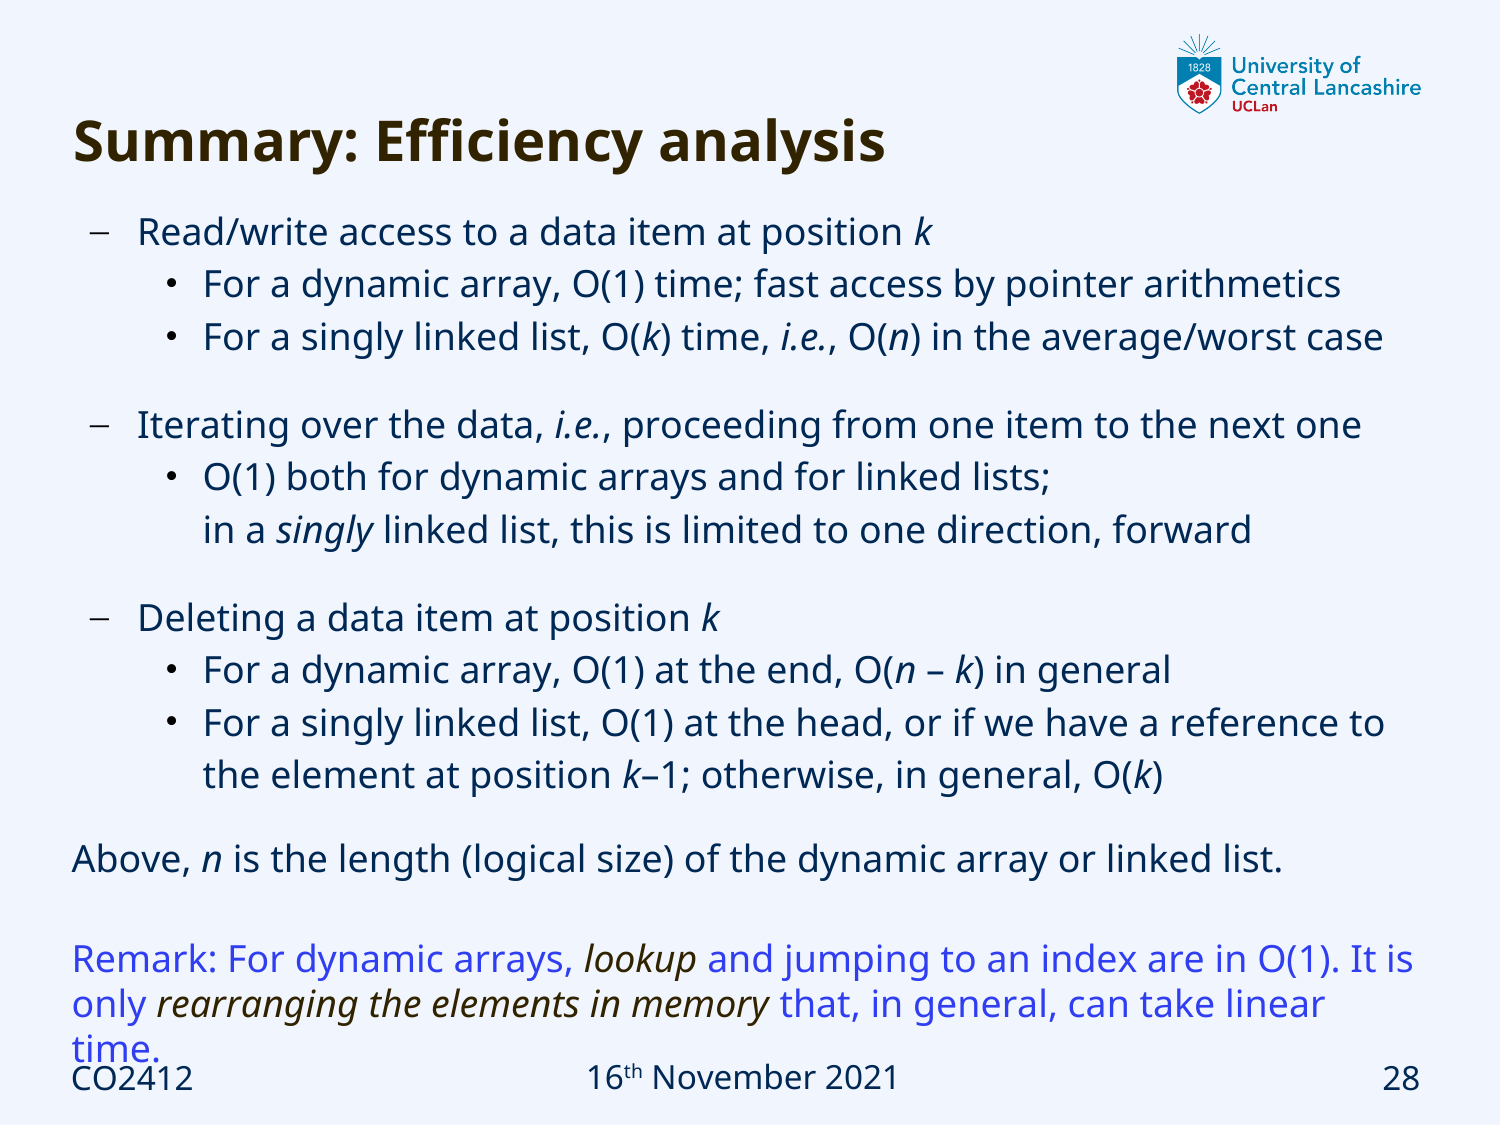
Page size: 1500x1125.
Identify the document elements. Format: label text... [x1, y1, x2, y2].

text_box Above, n is the length (logical size) of the dynamic array or linked list. [56, 827, 1435, 888]
text_box Read/write access to a data item at position k For a dynamic array, O(1) time; fast access by pointer arithmetics For a singly linked list, O(k) time, i.e., O(n) in the average/worst case Iterating over the data, i.e., proceeding from one item to the next one O(1) both for dynamic arrays and for linked lists; in a singly linked list, this is limited to one direction, forward Deleting a data item at position k For a dynamic array, O(1) at the end, O(n – k) in general For a singly linked list, O(1) at the head, or if we have a reference to the element at position k–1; otherwise, in general, O(k) [0, 192, 1446, 869]
picture [1177, 34, 1421, 54]
text_box Remark: For dynamic arrays, lookup and jumping to an index are in O(1). It is only rearranging the elements in memory that, in general, can take linear time. [56, 927, 1435, 1033]
title Summary: Efficiency analysis [58, 54, 1500, 224]
